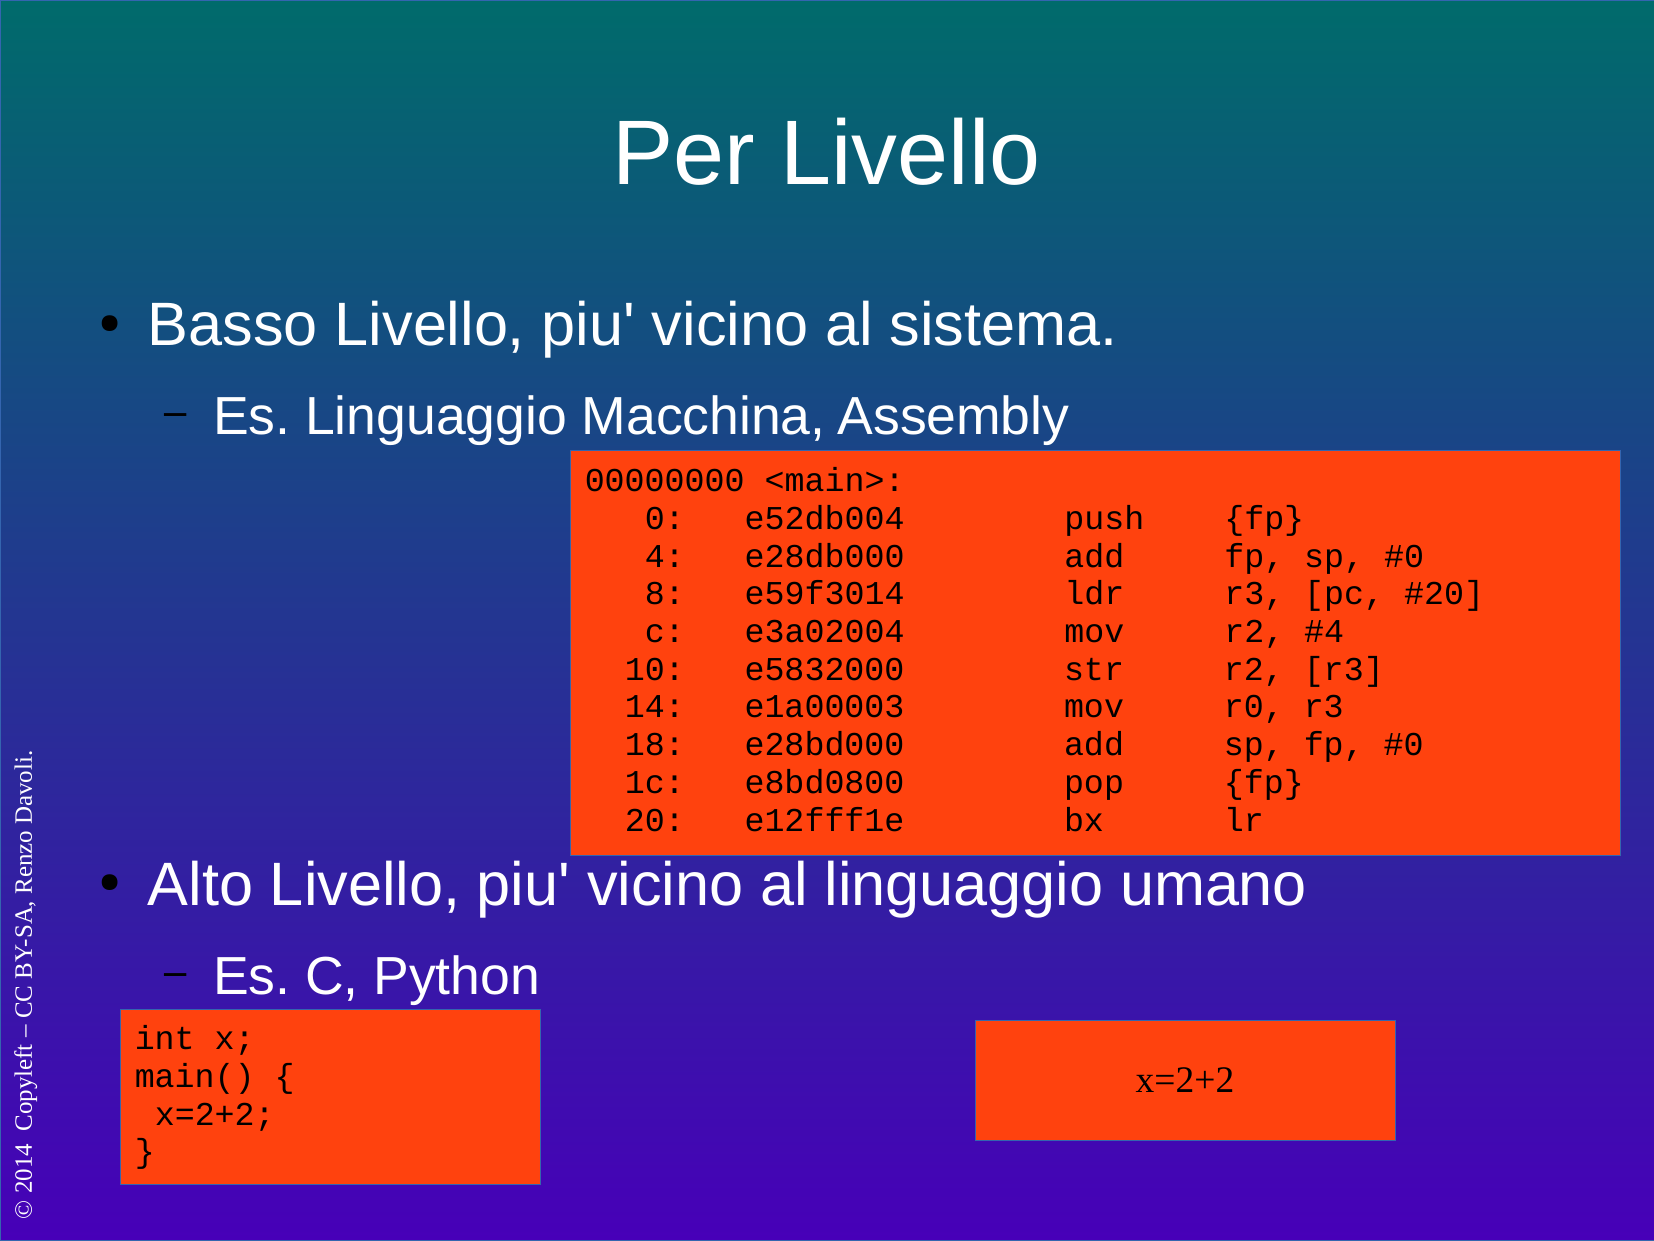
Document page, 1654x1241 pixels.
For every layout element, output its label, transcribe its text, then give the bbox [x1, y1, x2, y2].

text_box x=2+2 [975, 1020, 1396, 1141]
title Per Livello [82, 49, 1571, 257]
text_box 00000000 <main>: 0: e52db004 push {fp} 4: e28db000 add fp, sp, #0 8: e59f3014 ldr r3, [pc, #20] c: e3a02004 mov r2, #4 10: e5832000 str r2, [r3] 14: e1a00003 mov r0, r3 18: e28bd000 add sp, fp, #0 1c: e8bd0800 pop {fp} 20: e12fff1e bx lr [570, 450, 1621, 856]
list Basso Livello, piu' vicino al sistema. Es. Linguaggio Macchina, Assembly Alto Livello, piu' vicino al linguaggio umano Es. C, Python [82, 290, 1571, 1010]
text_box int x; main() { x=2+2; } [120, 1009, 541, 1185]
